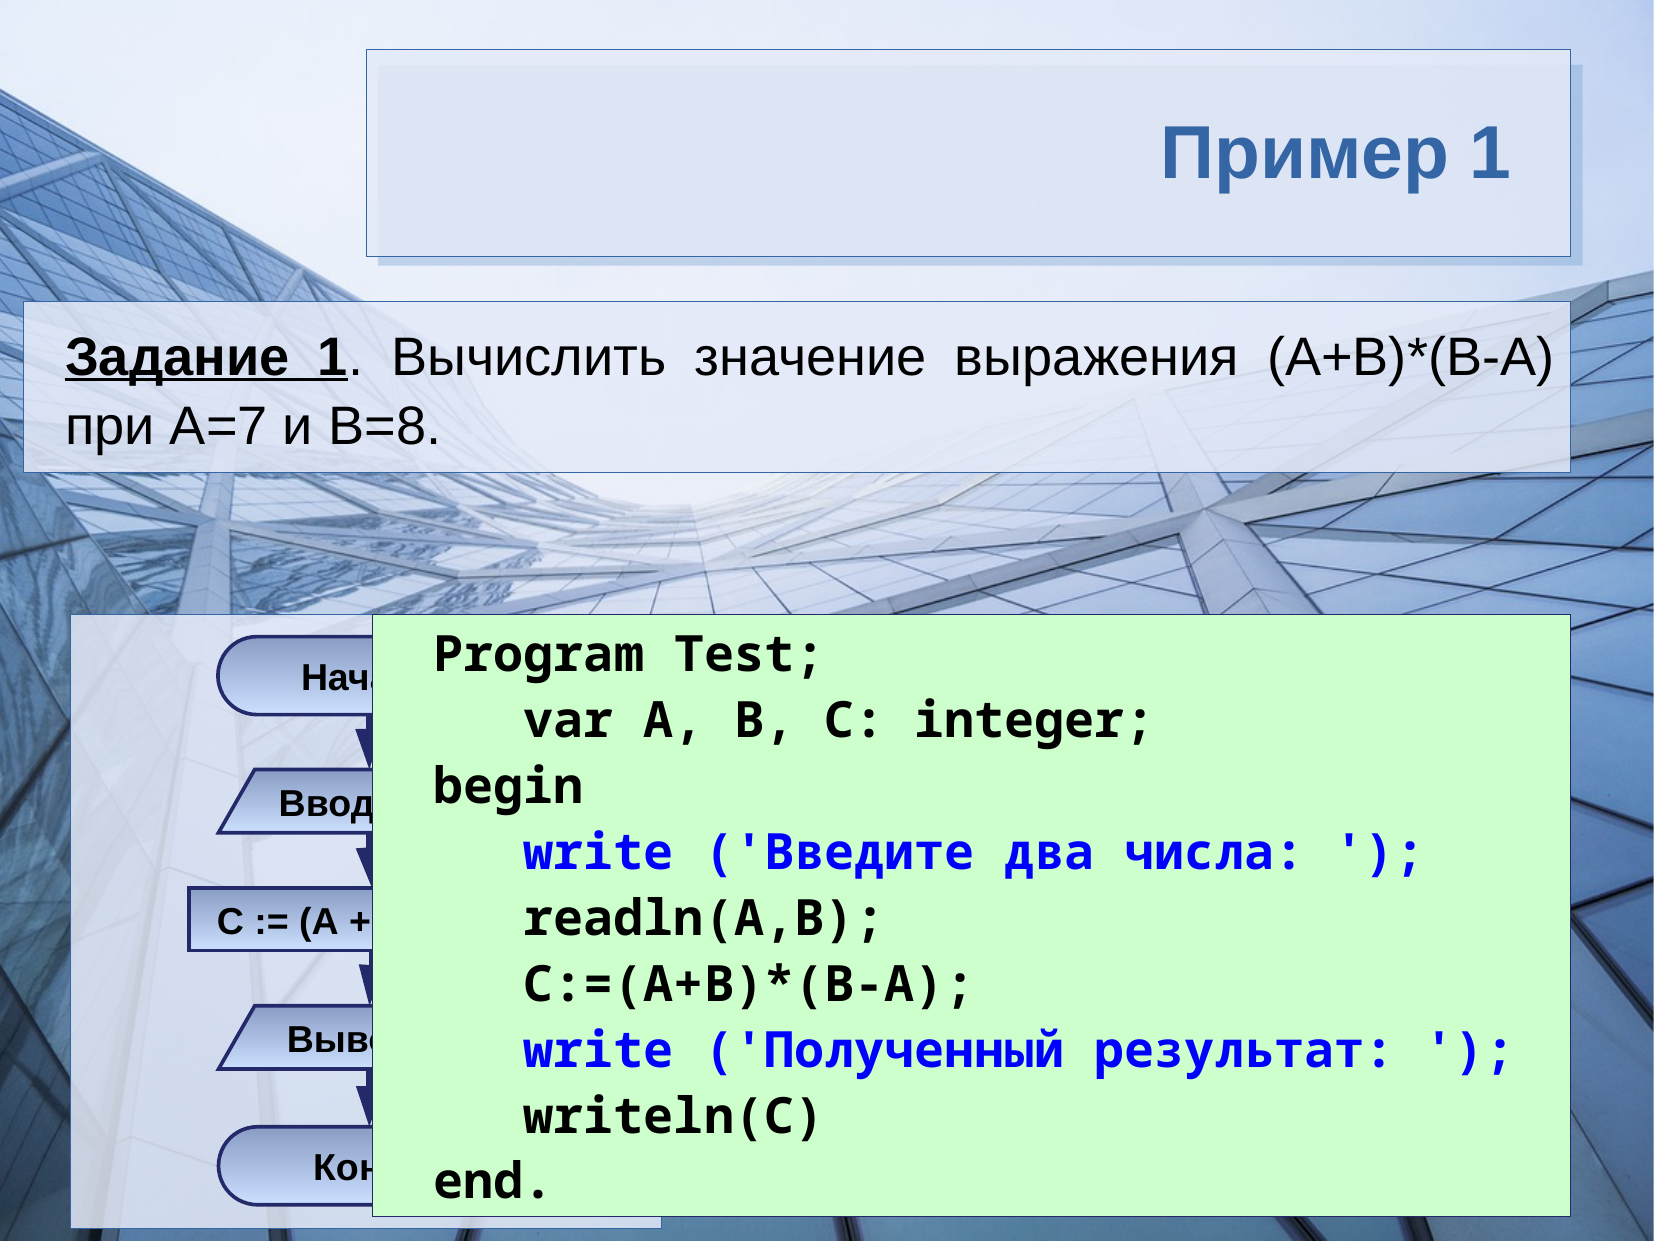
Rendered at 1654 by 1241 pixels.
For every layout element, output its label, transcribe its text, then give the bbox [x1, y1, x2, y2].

picture [0, 0, 1654, 1241]
text_box Ввод А, В [218, 769, 372, 833]
text_box [377, 64, 1583, 266]
text_box С := (А + В)*(В-А) [188, 887, 372, 951]
text_box [70, 614, 662, 1229]
text_box Конец [218, 1126, 372, 1205]
text_box Program Test; var А, В, С: integer; begin write ('Введите два числа: '); readln(A,B); С:=(А+В)*(В-А); write ('Полученный результат: '); writeln(С) end. [372, 614, 1571, 1217]
title Пример 1 [366, 49, 1571, 257]
text_box Начало [217, 636, 372, 715]
text_box Задание 1. Вычислить значение выражения (А+В)*(В-А) при А=7 и В=8. [23, 301, 1571, 473]
text_box Вывод С [218, 1005, 372, 1070]
